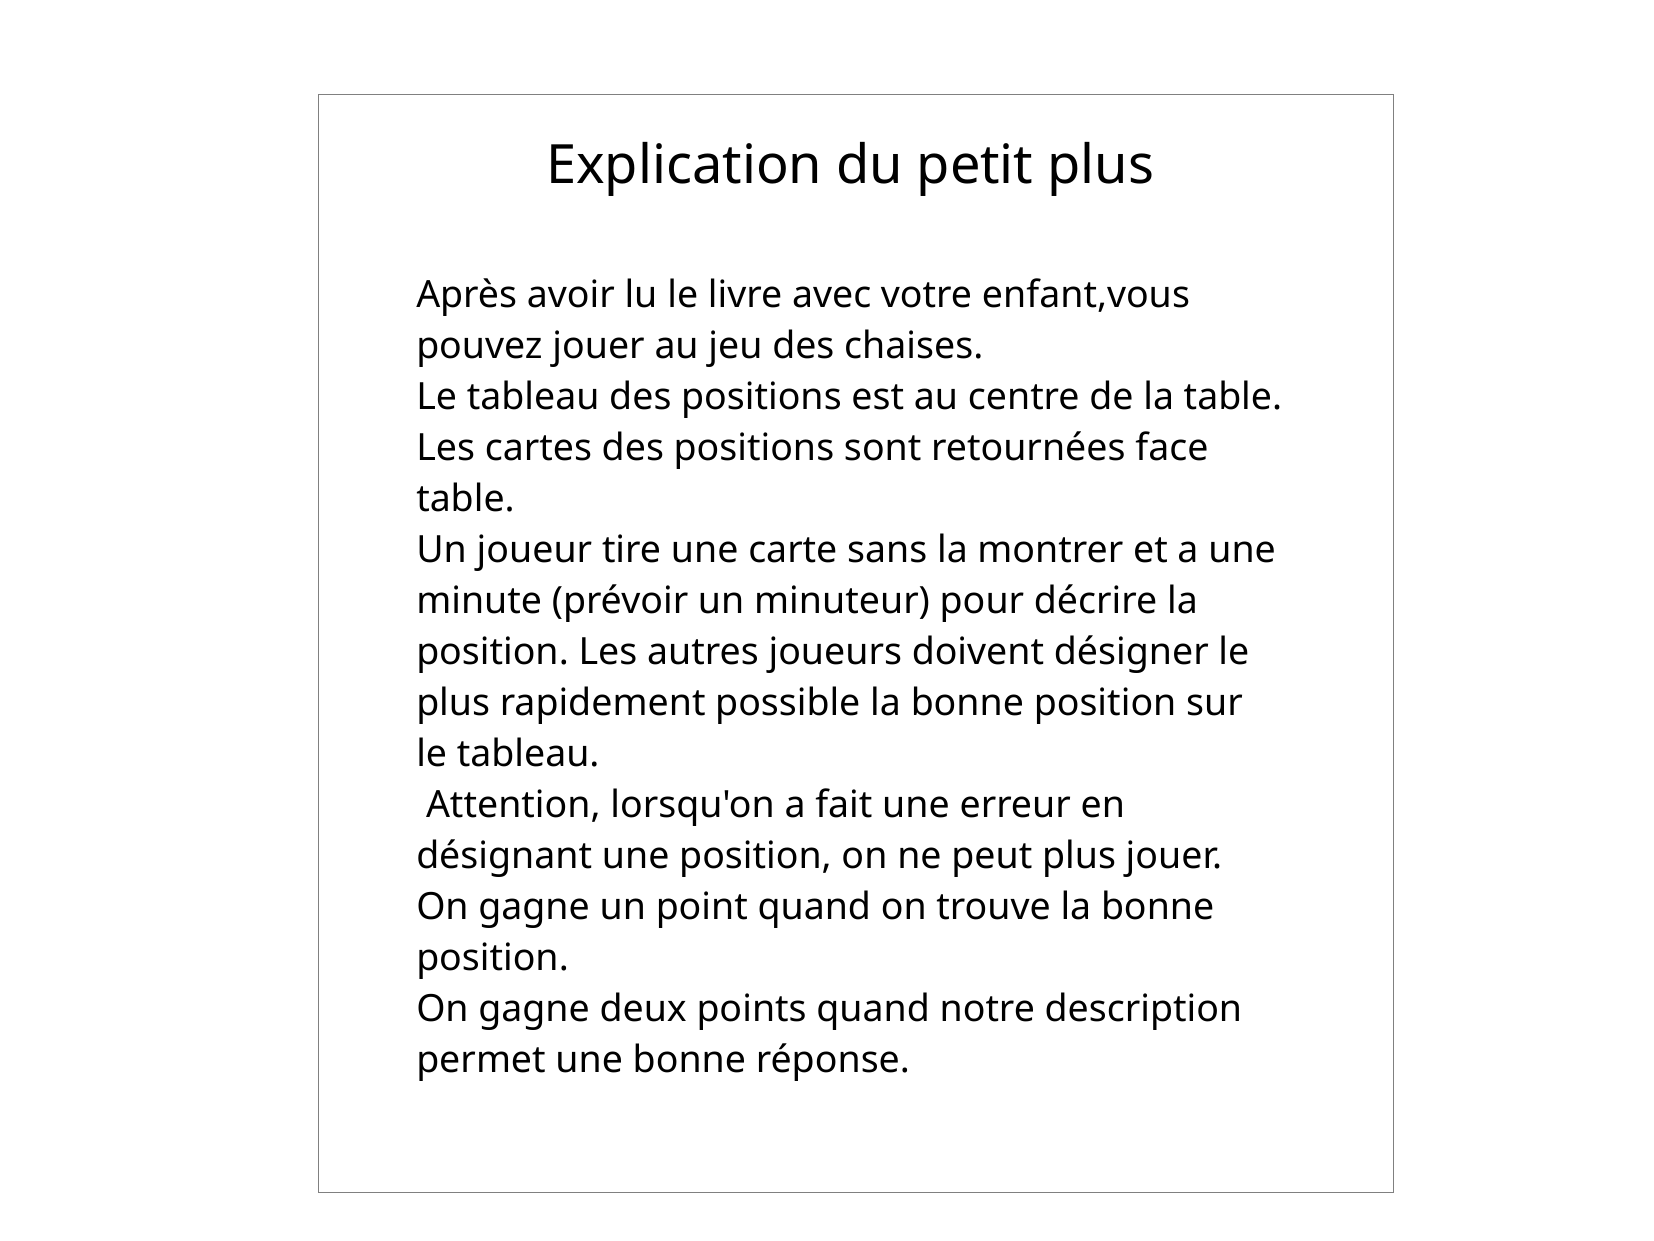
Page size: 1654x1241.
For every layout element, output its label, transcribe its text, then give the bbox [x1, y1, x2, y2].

text_box Après avoir lu le livre avec votre enfant,vous pouvez jouer au jeu des chaises. Le tableau des positions est au centre de la table. Les cartes des positions sont retournées face table. Un joueur tire une carte sans la montrer et a une minute (prévoir un minuteur) pour décrire la position. Les autres joueurs doivent désigner le plus rapidement possible la bonne position sur le tableau. Attention, lorsqu'on a fait une erreur en désignant une position, on ne peut plus jouer. On gagne un point quand on trouve la bonne position. On gagne deux points quand notre description permet une bonne réponse. [401, 259, 1300, 1241]
text_box Explication du petit plus [507, 118, 1193, 237]
